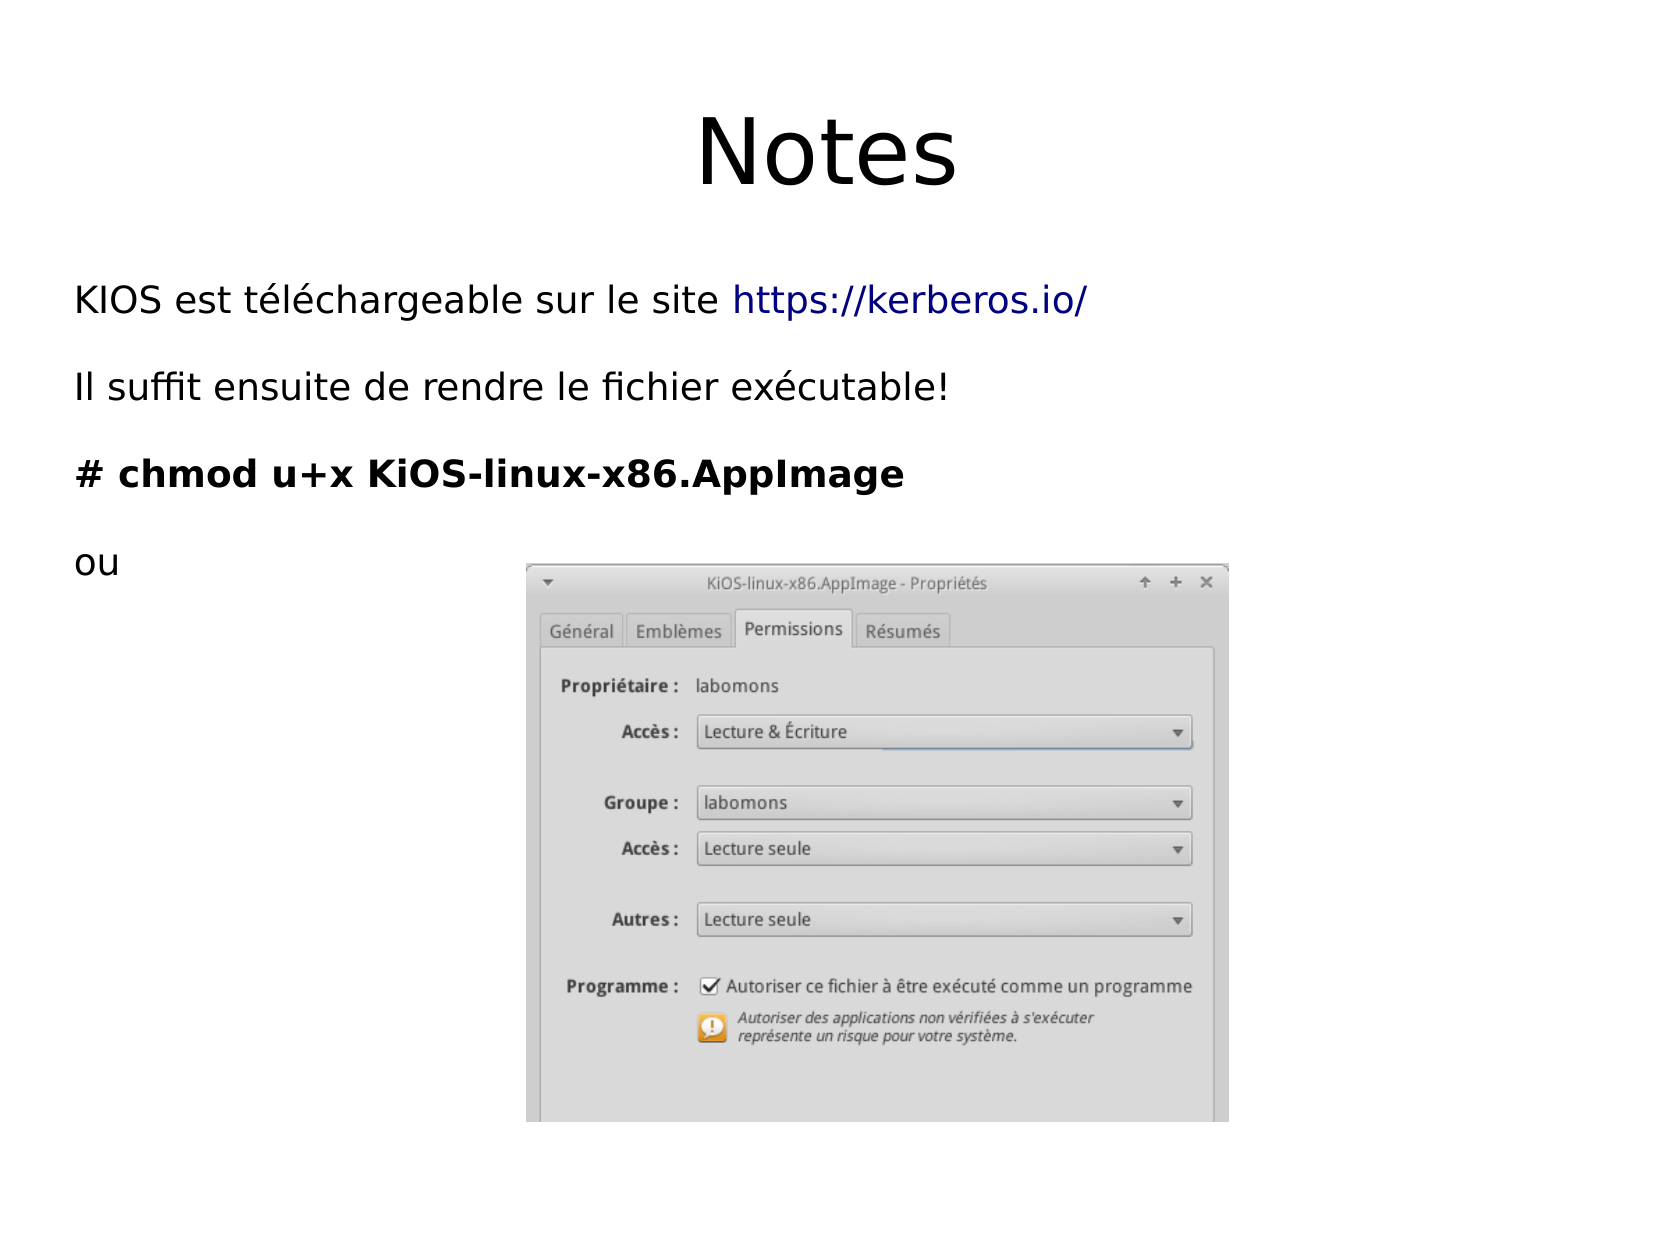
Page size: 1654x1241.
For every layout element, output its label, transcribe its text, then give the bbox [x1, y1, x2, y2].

picture [526, 563, 1229, 1123]
text_box KIOS est téléchargeable sur le site https://kerberos.io/ Il suffit ensuite de rendre le fichier exécutable! # chmod u+x KiOS-linux-x86.AppImage ou [59, 271, 1571, 650]
title Notes [82, 49, 1571, 257]
